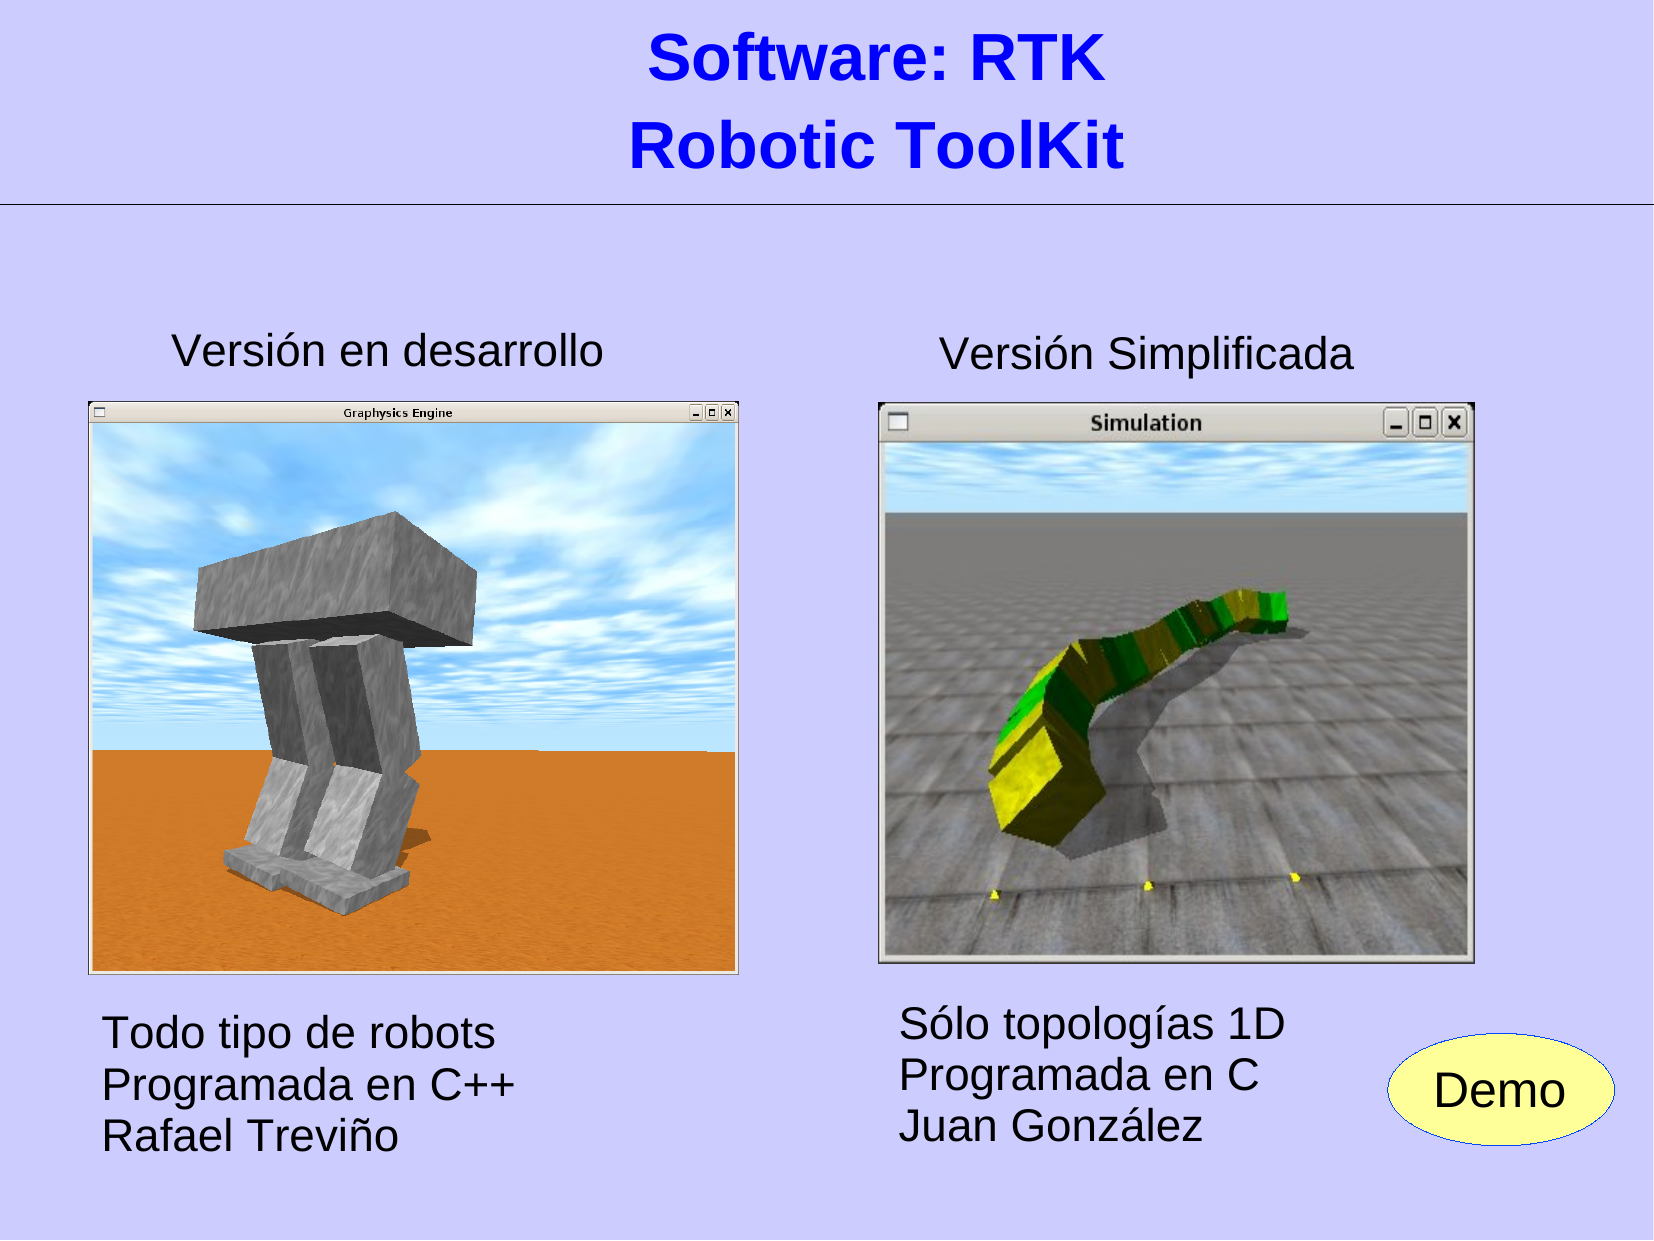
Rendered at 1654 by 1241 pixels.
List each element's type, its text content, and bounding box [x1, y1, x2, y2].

text_box Versión Simplificada [938, 328, 1447, 384]
text_box [1387, 1033, 1615, 1146]
text_box Demo [1433, 1062, 1564, 1119]
picture [878, 402, 1475, 964]
picture [88, 401, 739, 975]
text_box Sólo topologías 1D Programada en C Juan González [885, 997, 1394, 1152]
text_box Todo tipo de robots Programada en C++ Rafael Treviño [88, 1007, 597, 1162]
text_box Versión en desarrollo [171, 324, 680, 381]
title Software: RTK Robotic ToolKit [120, 0, 1634, 191]
